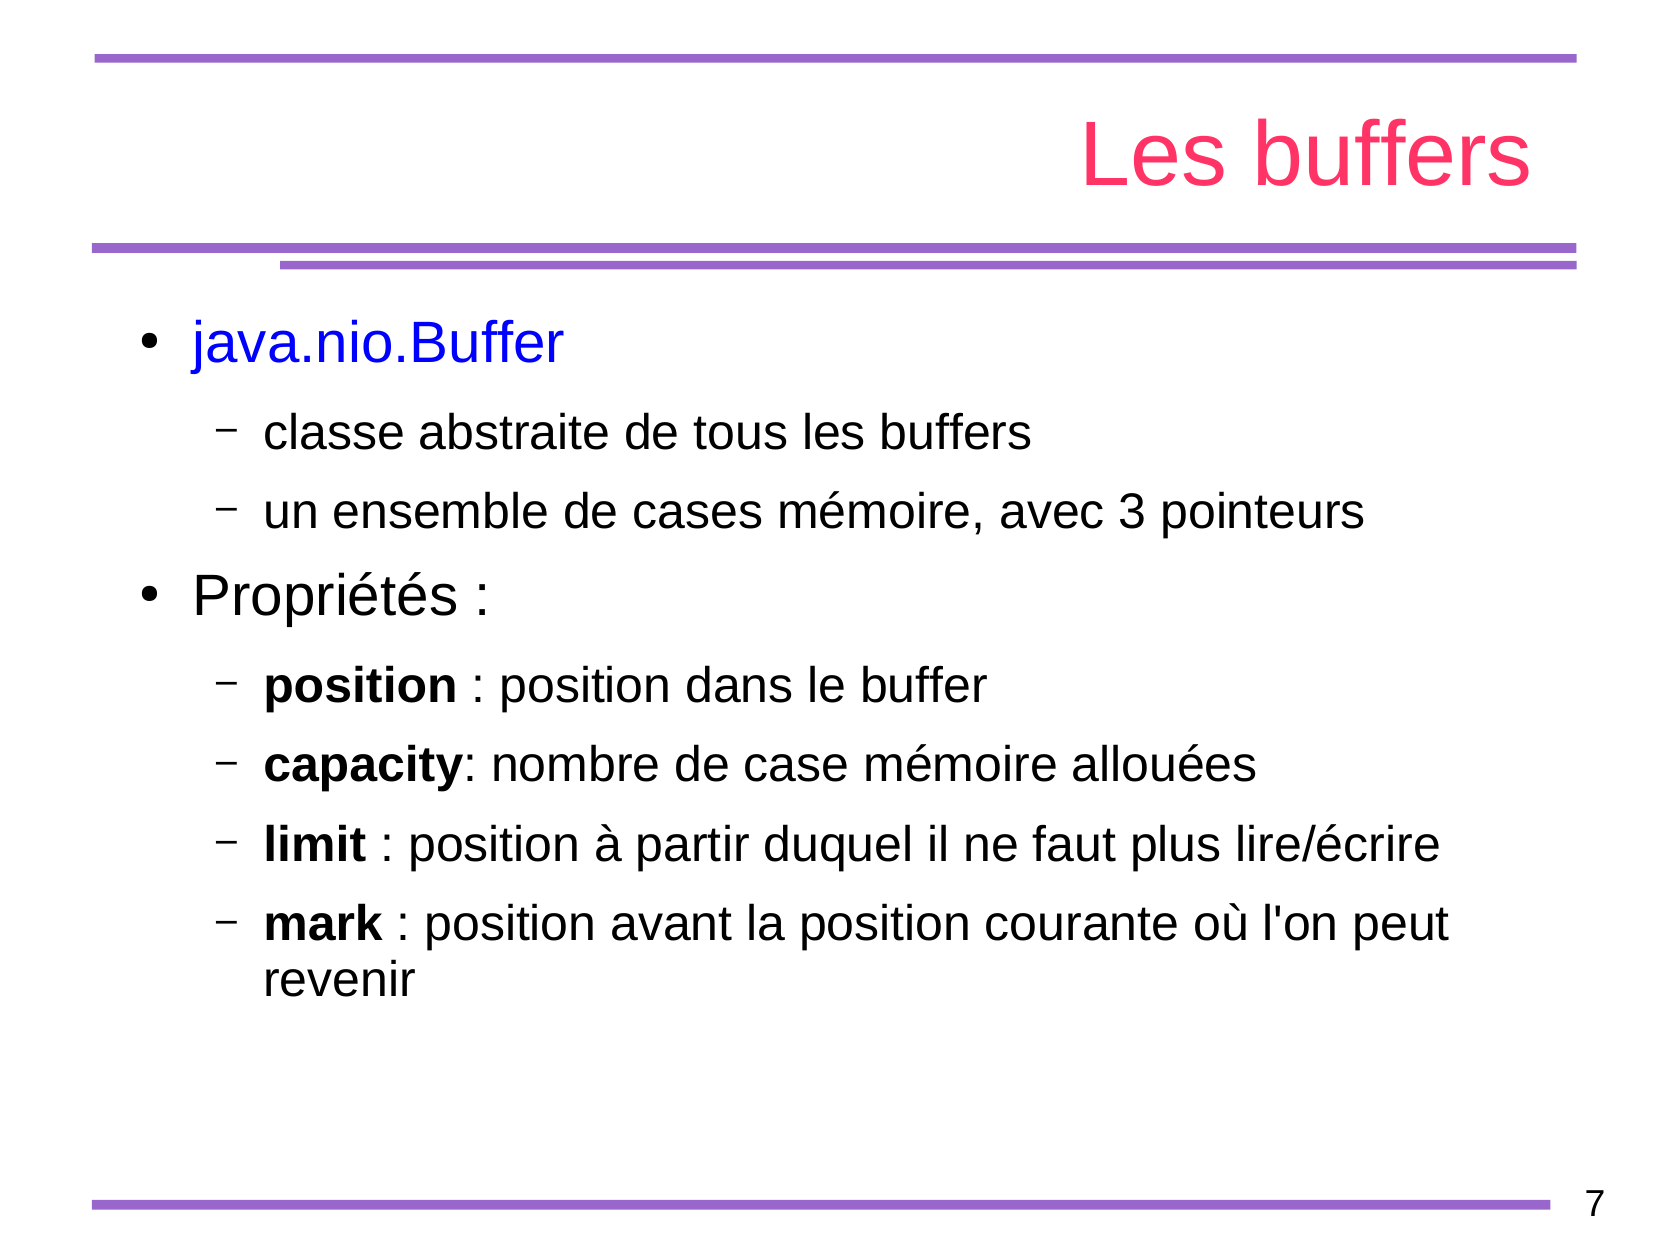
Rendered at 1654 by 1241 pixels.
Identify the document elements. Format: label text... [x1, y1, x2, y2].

title Les buffers [121, 49, 1534, 257]
list java.nio.Buffer classe abstraite de tous les buffers un ensemble de cases mémoire, avec 3 pointeurs Propriétés : position : position dans le buffer capacity: nombre de case mémoire allouées limit : position à partir duquel il ne faut plus lire/écrire mark : position avant la position courante où l'on peut revenir [121, 309, 1534, 1162]
